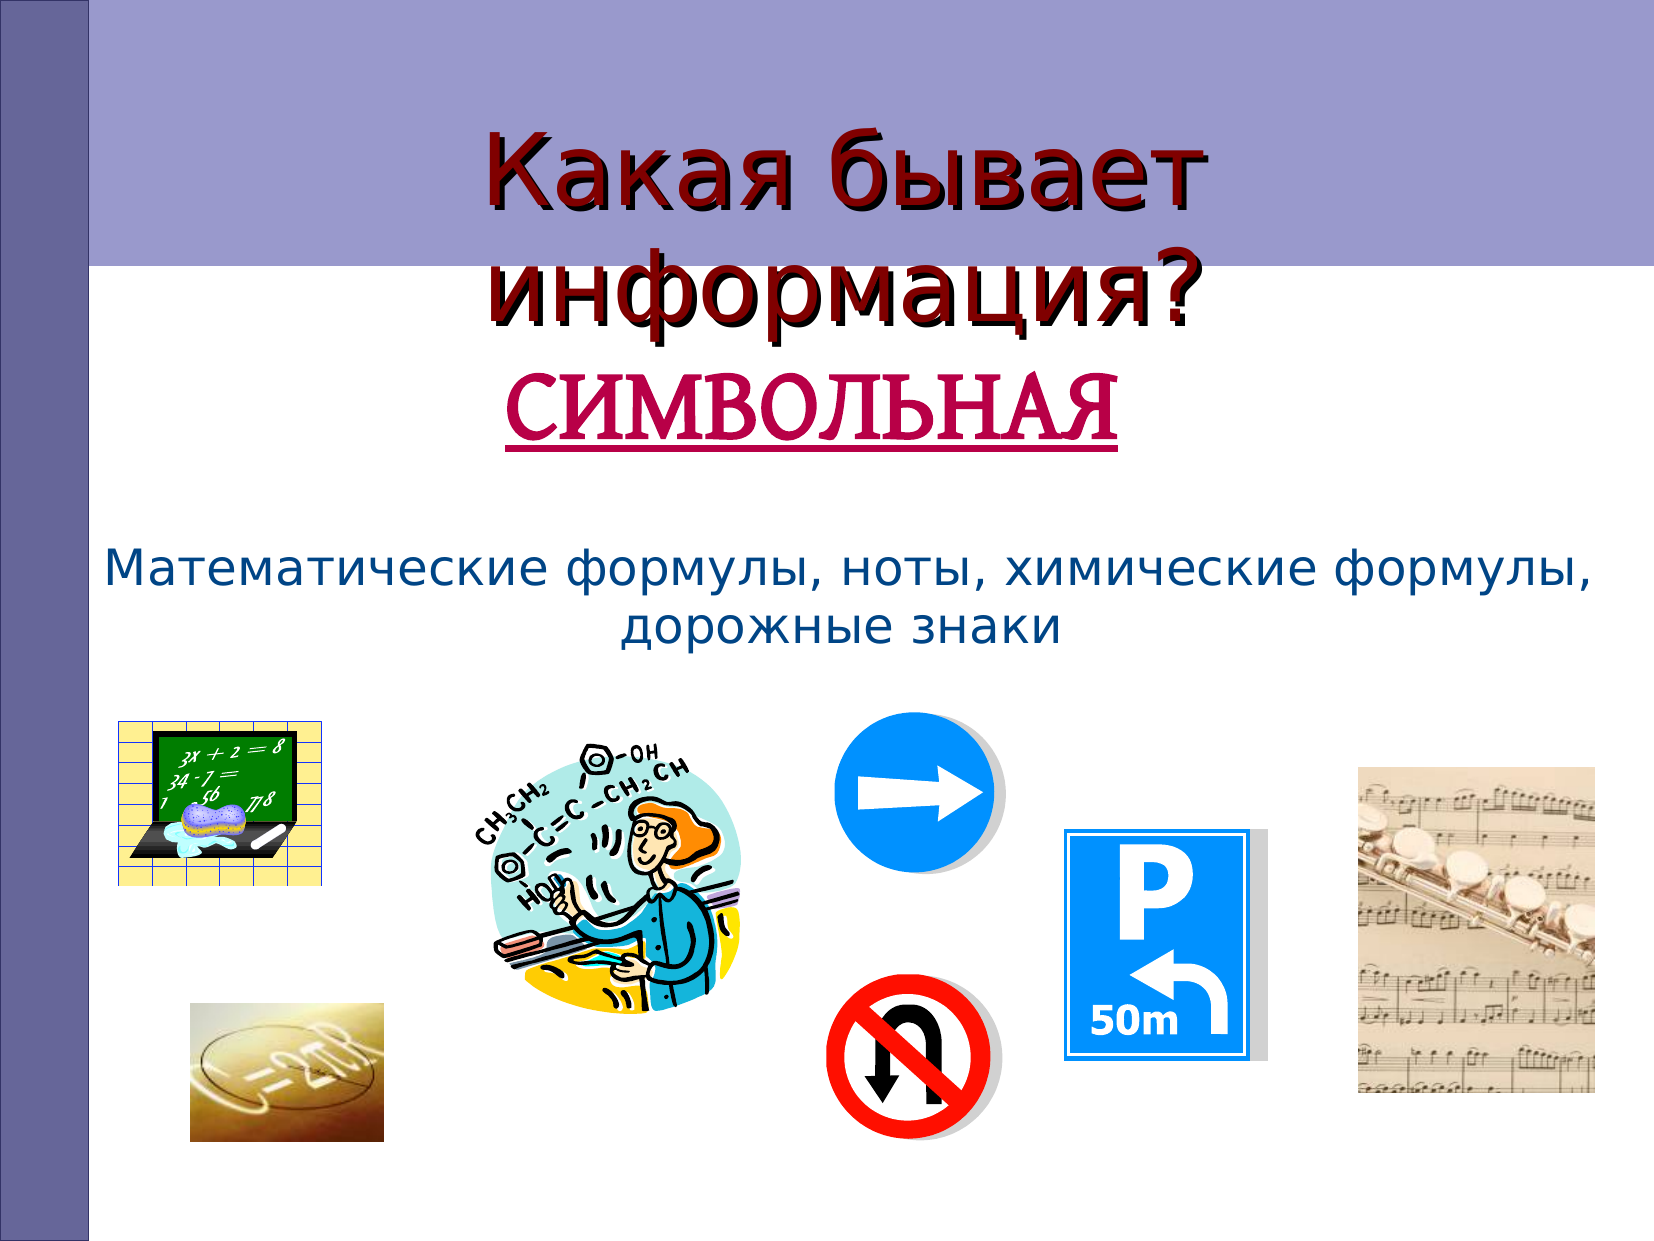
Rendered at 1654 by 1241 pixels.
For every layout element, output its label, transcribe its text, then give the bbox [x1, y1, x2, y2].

text_box Математические формулы, ноты, химические формулы, дорожные знаки [88, 531, 1610, 663]
picture [118, 716, 325, 886]
picture [1064, 829, 1270, 1063]
picture [190, 1003, 384, 1142]
picture [1358, 767, 1595, 1093]
text_box СИМВОЛЬНАЯ [295, 344, 1329, 473]
text_box Какая бывает информация? [88, 105, 1600, 237]
picture [834, 710, 1008, 876]
picture [472, 738, 744, 1017]
picture [826, 974, 1004, 1142]
